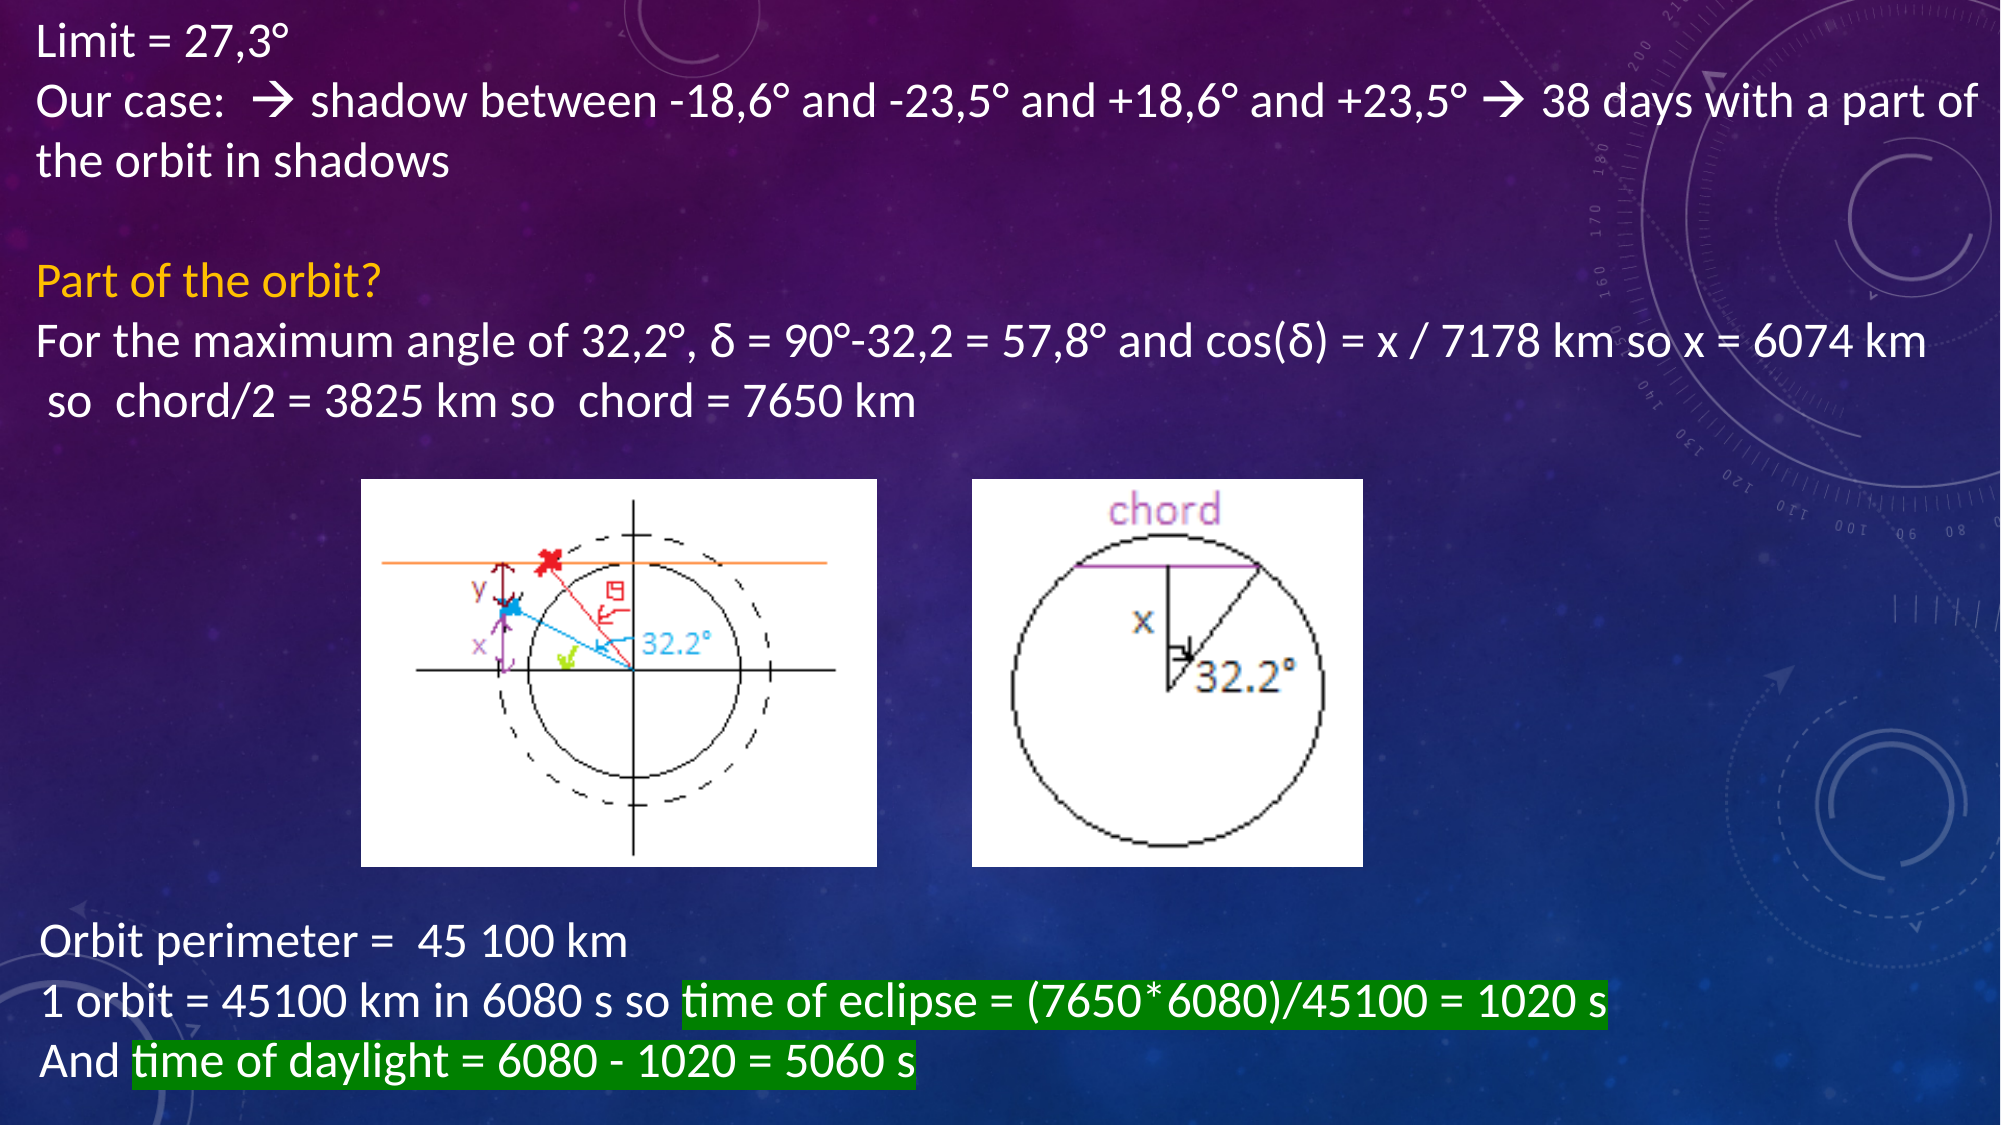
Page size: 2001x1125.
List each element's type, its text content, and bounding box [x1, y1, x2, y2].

text_box Limit = 27,3° Our case:  shadow between -18,6° and -23,5° and +18,6° and +23,5°  38 days with a part of the orbit in shadows Part of the orbit? For the maximum angle of 32,2°, δ = 90°-32,2 = 57,8° and cos(δ) = x / 7178 km so x = 6074 km so chord/2 = 3825 km so chord = 7650 km [20, 0, 2000, 649]
picture [972, 479, 1363, 867]
picture [361, 479, 877, 867]
text_box Orbit perimeter = 45 100 km 1 orbit = 45100 km in 6080 s so time of eclipse = (7650*6080)/45100 = 1020 s And time of daylight = 6080 - 1020 = 5060 s [24, 900, 1922, 1097]
